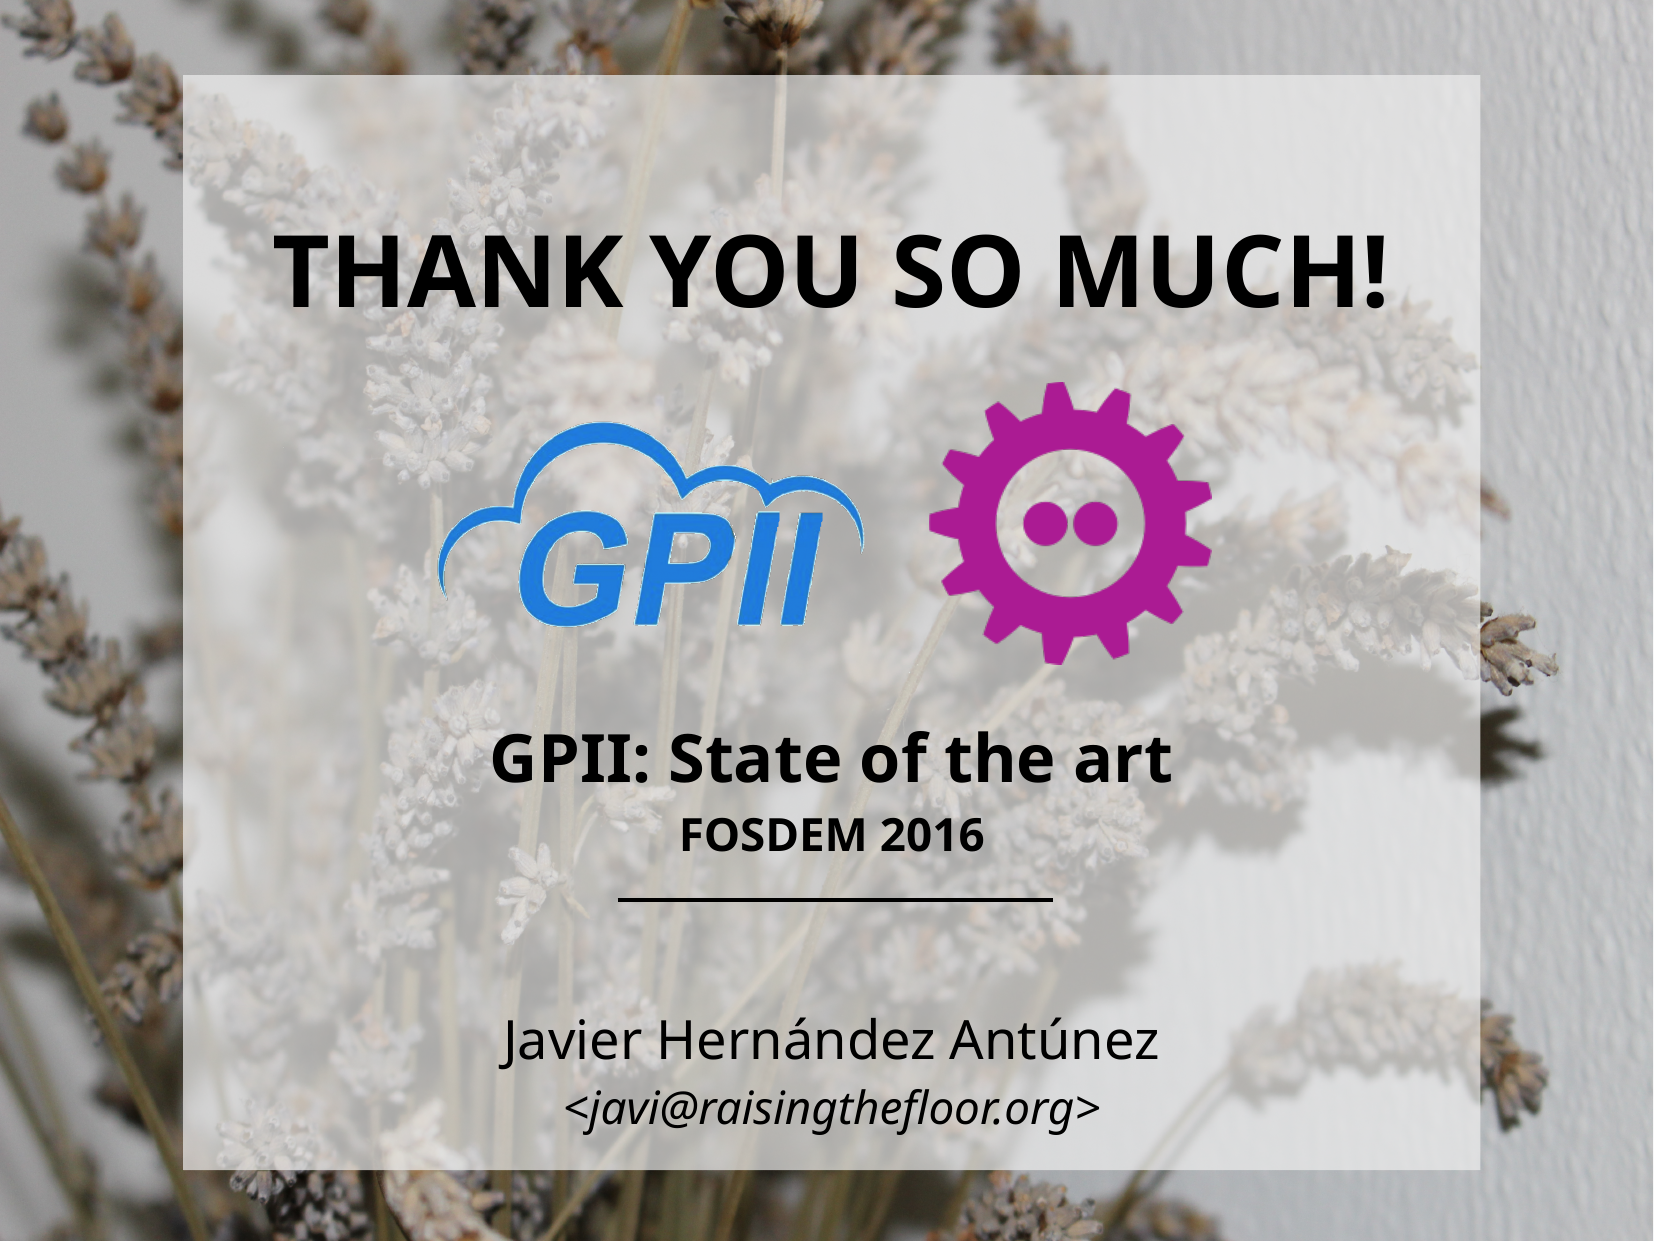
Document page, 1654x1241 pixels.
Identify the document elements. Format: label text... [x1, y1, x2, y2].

title THANK YOU SO MUCH! GPII: State of the art FOSDEM 2016 Javier Hernández Antúnez <javi@raisingthefloor.org> [183, 75, 1481, 1171]
picture [0, 0, 1654, 1241]
